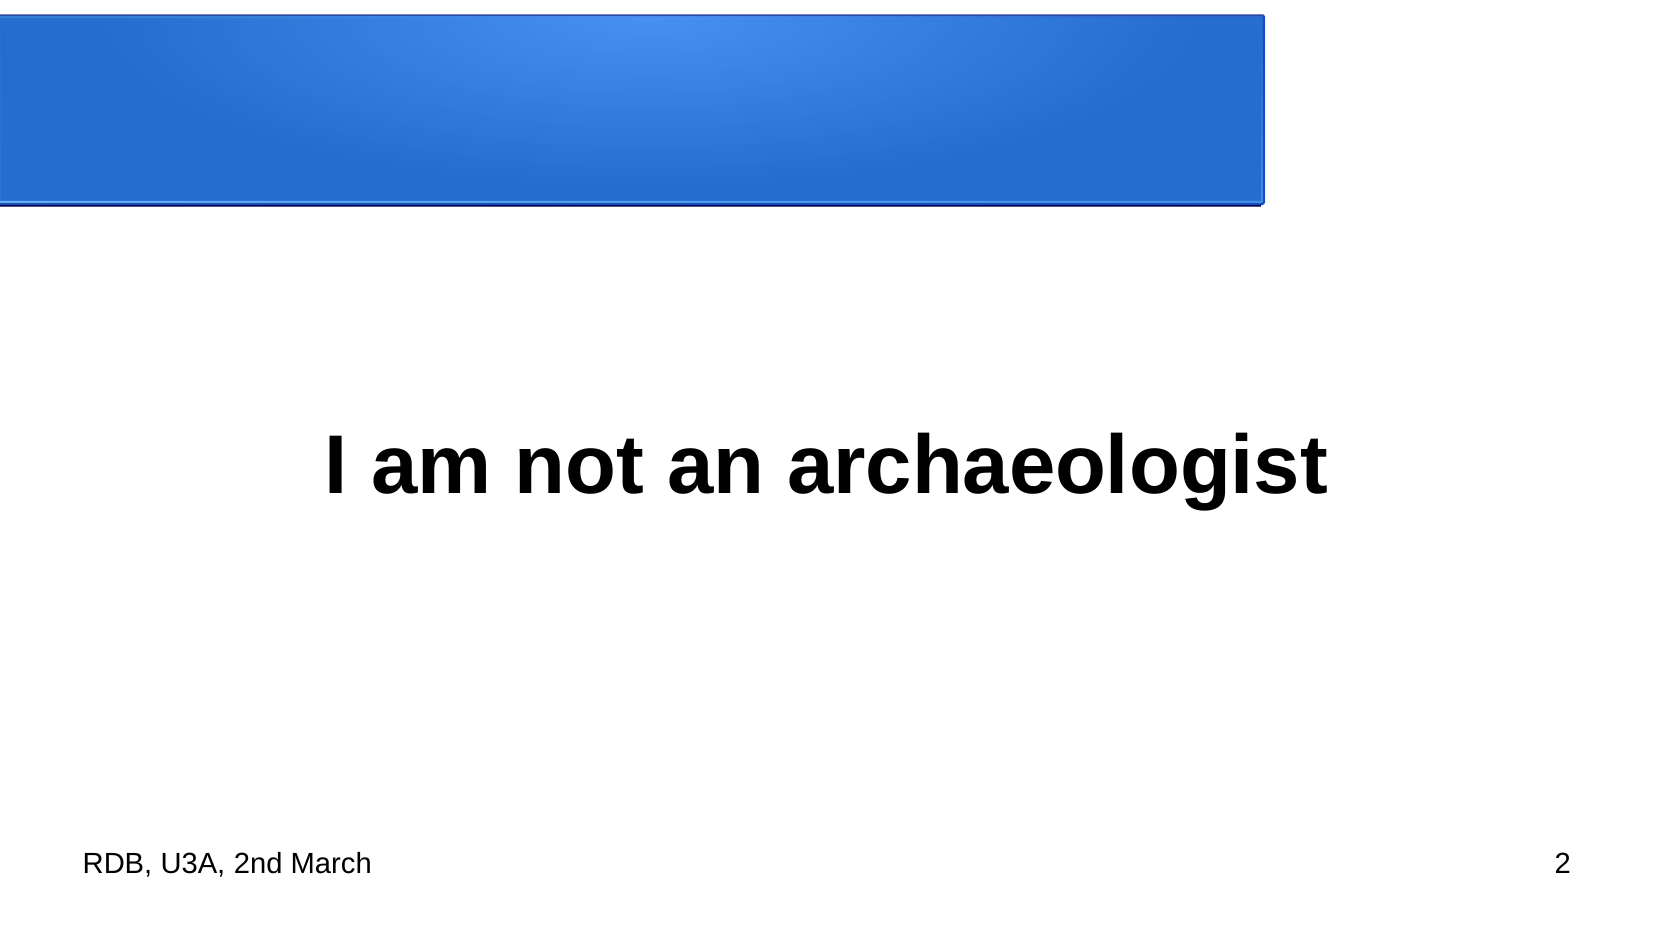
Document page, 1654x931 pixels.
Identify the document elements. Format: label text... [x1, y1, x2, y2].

subtitle I am not an archaeologist [147, 271, 1506, 788]
